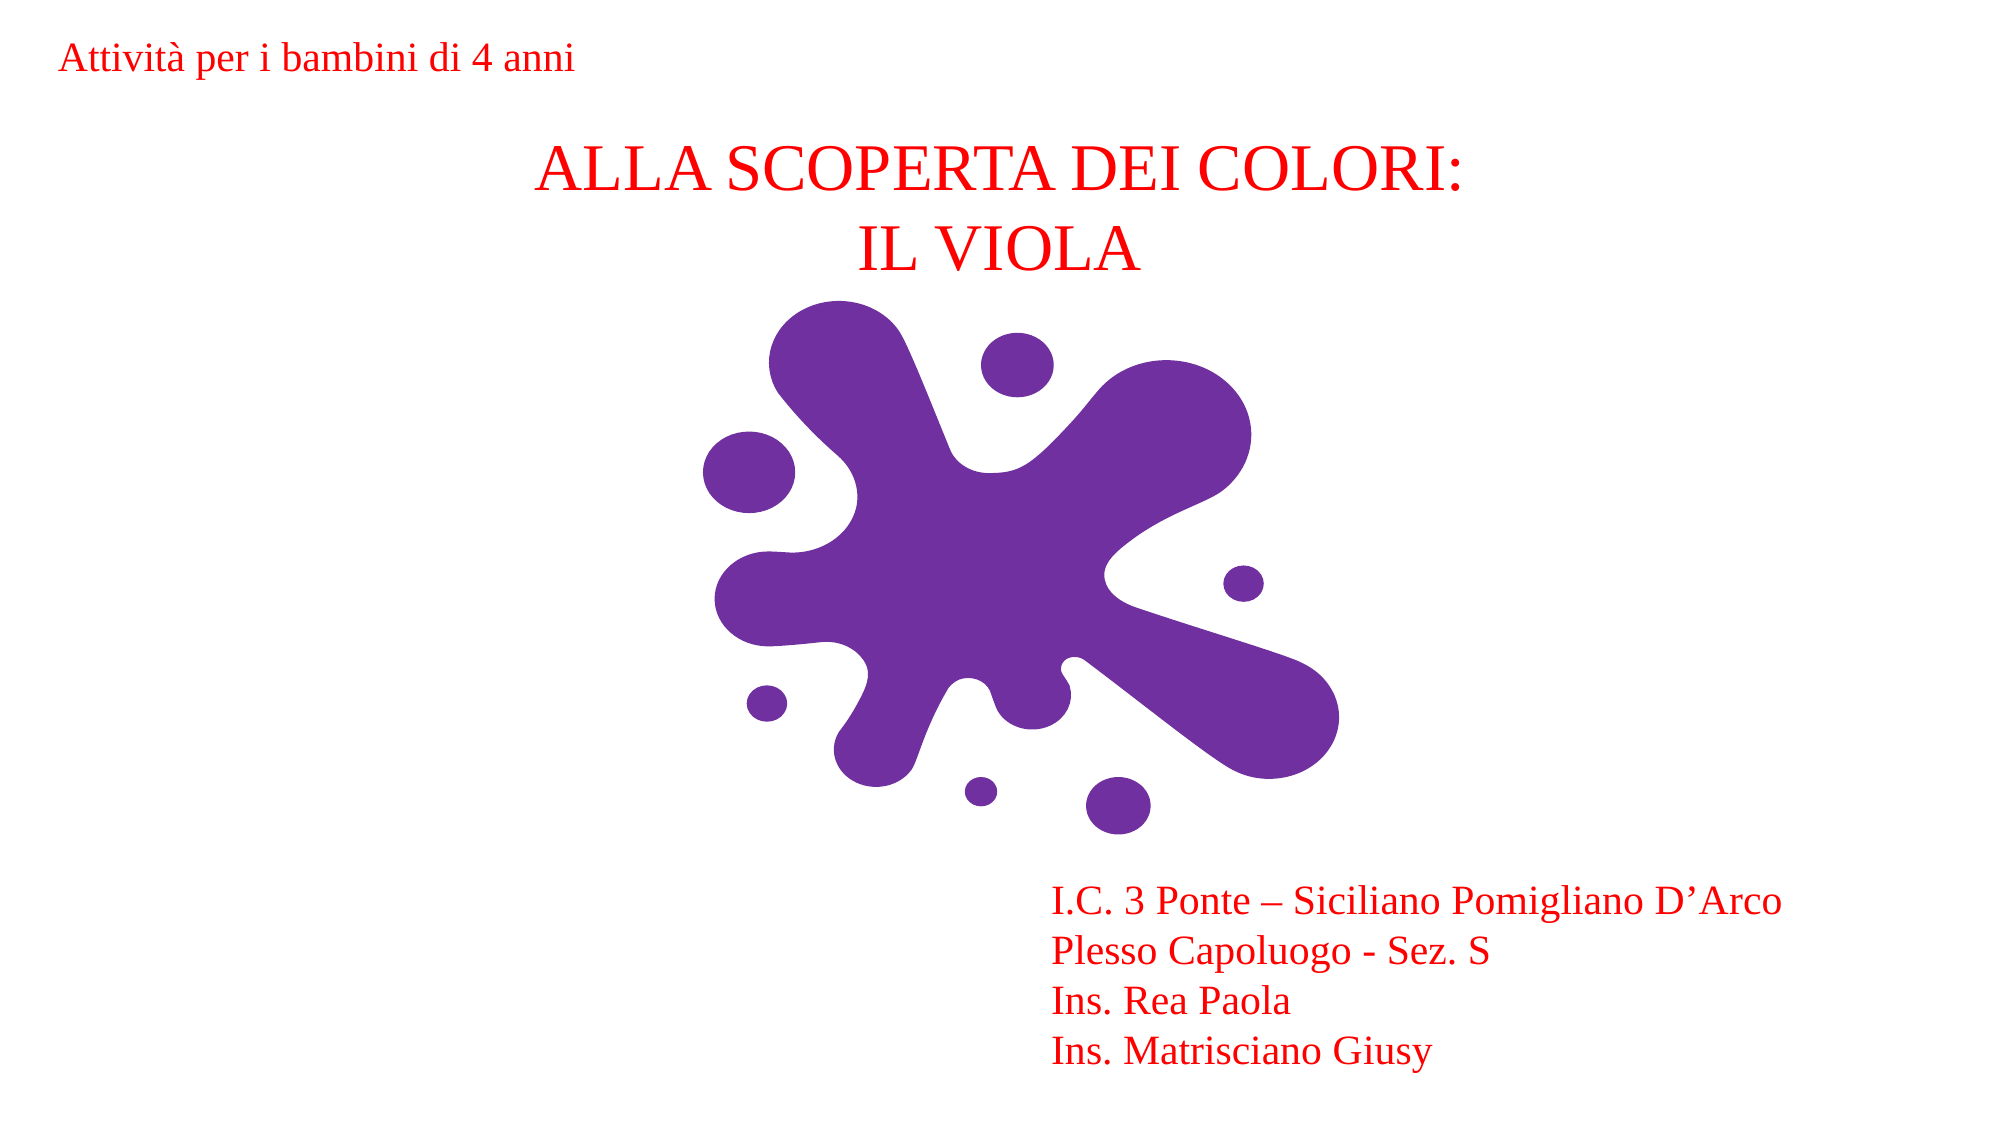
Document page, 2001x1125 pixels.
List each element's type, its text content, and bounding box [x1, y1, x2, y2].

picture [626, 294, 1411, 905]
text_box Attività per i bambini di 4 anni [42, 22, 783, 89]
text_box ALLA SCOPERTA DEI COLORI: IL VIOLA [213, 116, 1787, 294]
text_box I.C. 3 Ponte – Siciliano Pomigliano D’Arco Plesso Capoluogo - Sez. S Ins. Rea Paola Ins. Matrisciano Giusy [1036, 865, 2000, 1125]
